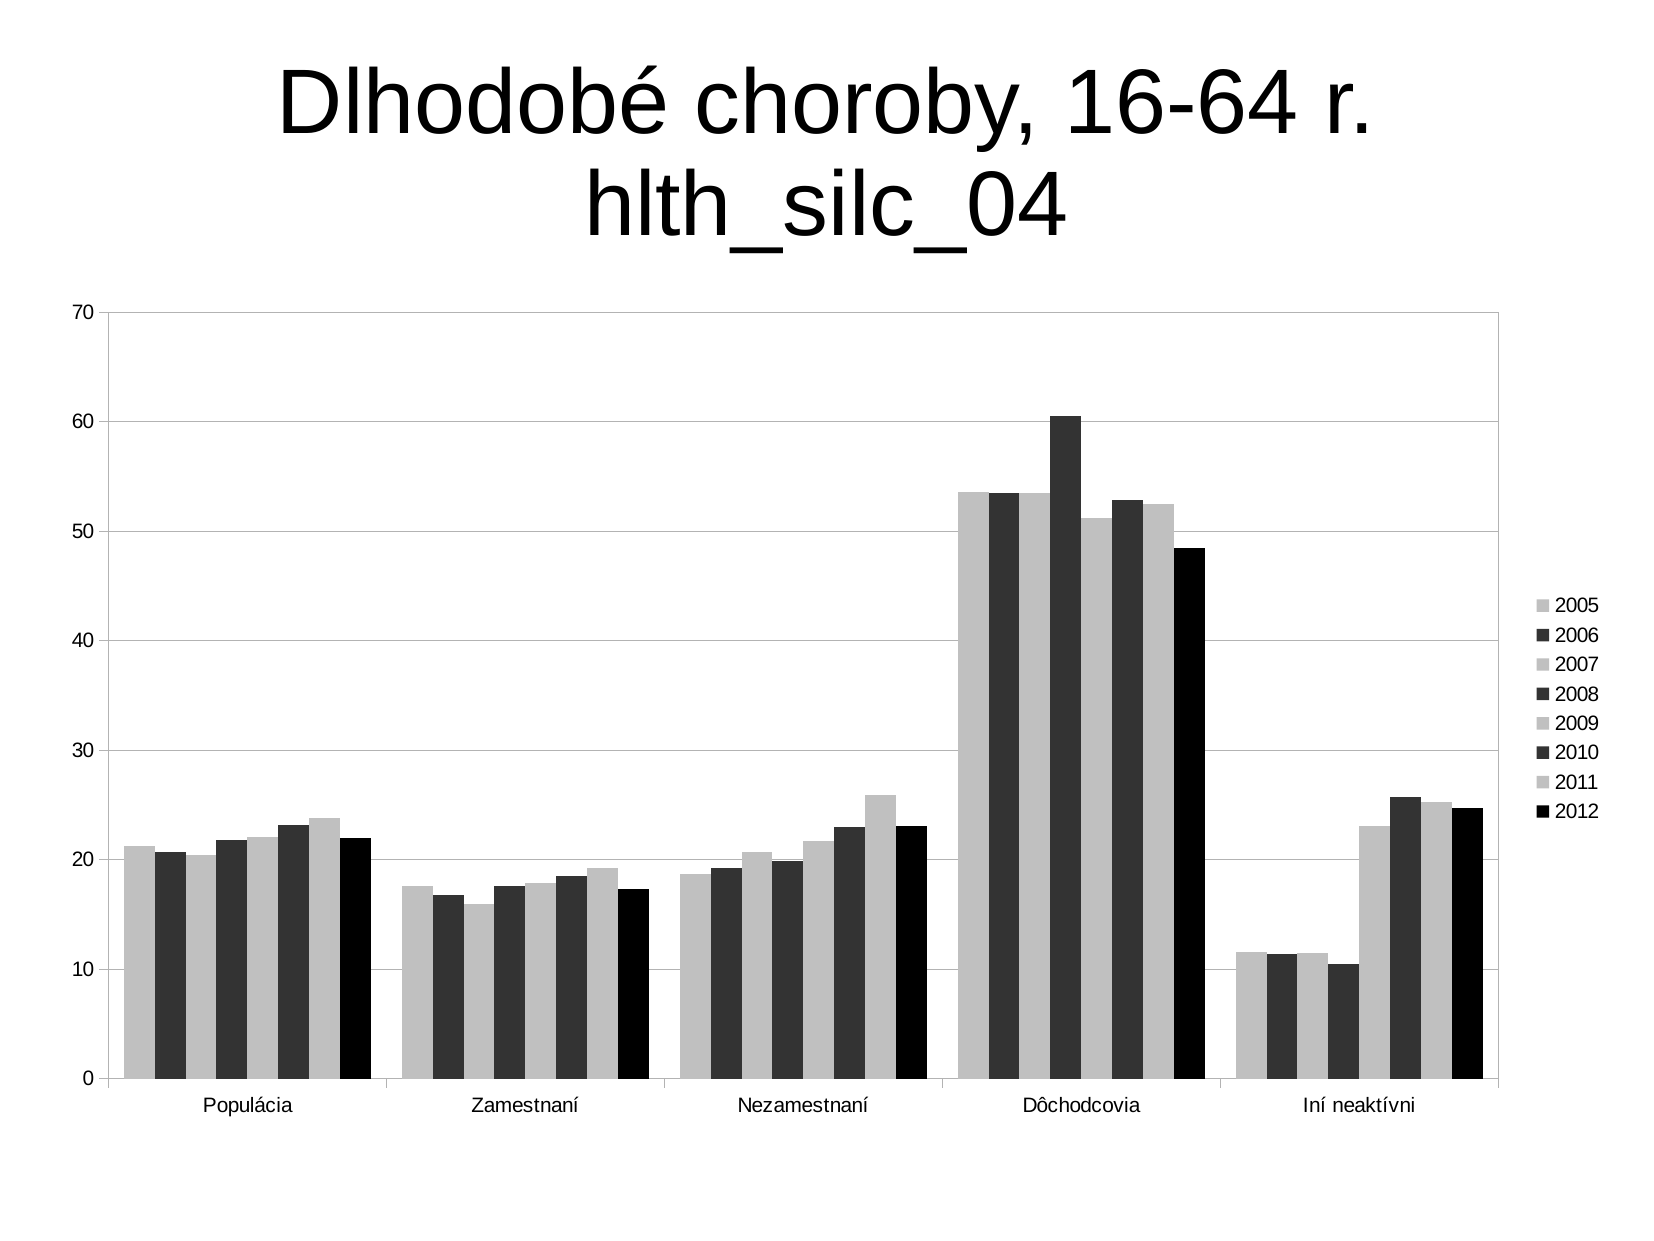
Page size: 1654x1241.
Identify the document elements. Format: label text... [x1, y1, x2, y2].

chart [40, 283, 1619, 1134]
title Dlhodobé choroby, 16-64 r. hlth_silc_04 [82, 49, 1571, 257]
